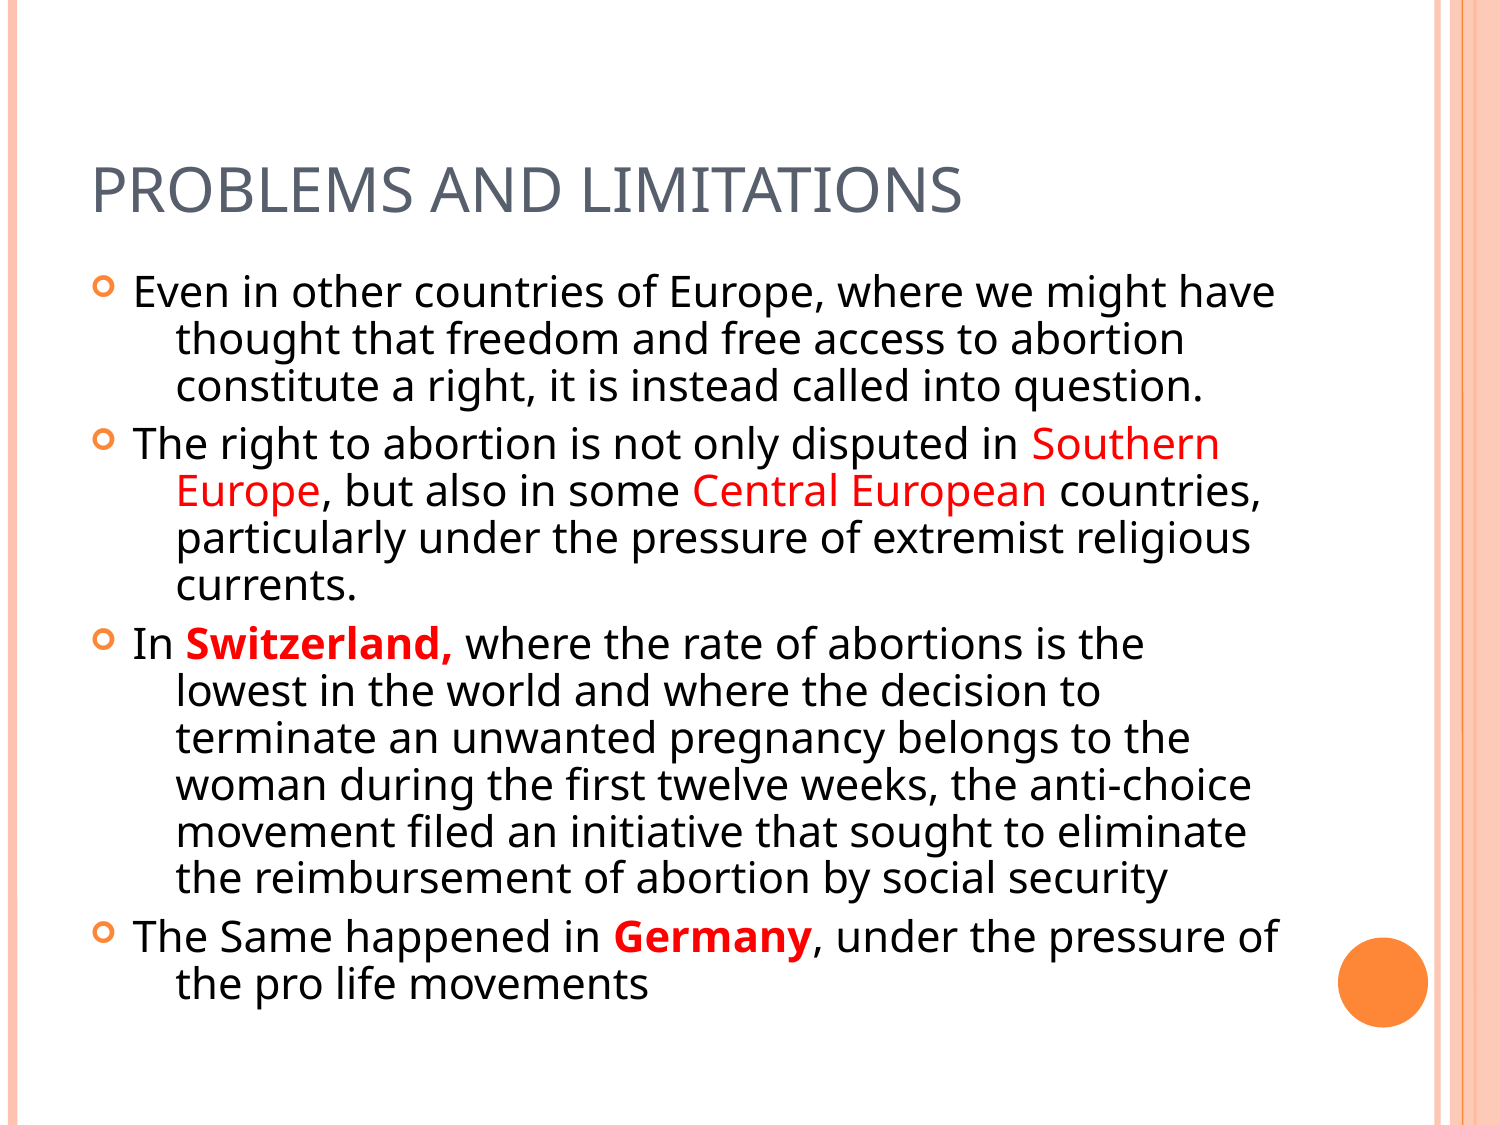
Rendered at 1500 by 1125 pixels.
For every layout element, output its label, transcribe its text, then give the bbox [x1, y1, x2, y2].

title Problems and limitations [75, 45, 1300, 233]
list Even in other countries of Europe, where we might have thought that freedom and free access to abortion constitute a right, it is instead called into question. The right to abortion is not only disputed in Southern Europe, but also in some Central European countries, particularly under the pressure of extremist religious currents. In Switzerland, where the rate of abortions is the lowest in the world and where the decision to terminate an unwanted pregnancy belongs to the woman during the first twelve weeks, the anti-choice movement filed an initiative that sought to eliminate the reimbursement of abortion by social security The Same happened in Germany, under the pressure of the pro life movements [75, 262, 1300, 1062]
